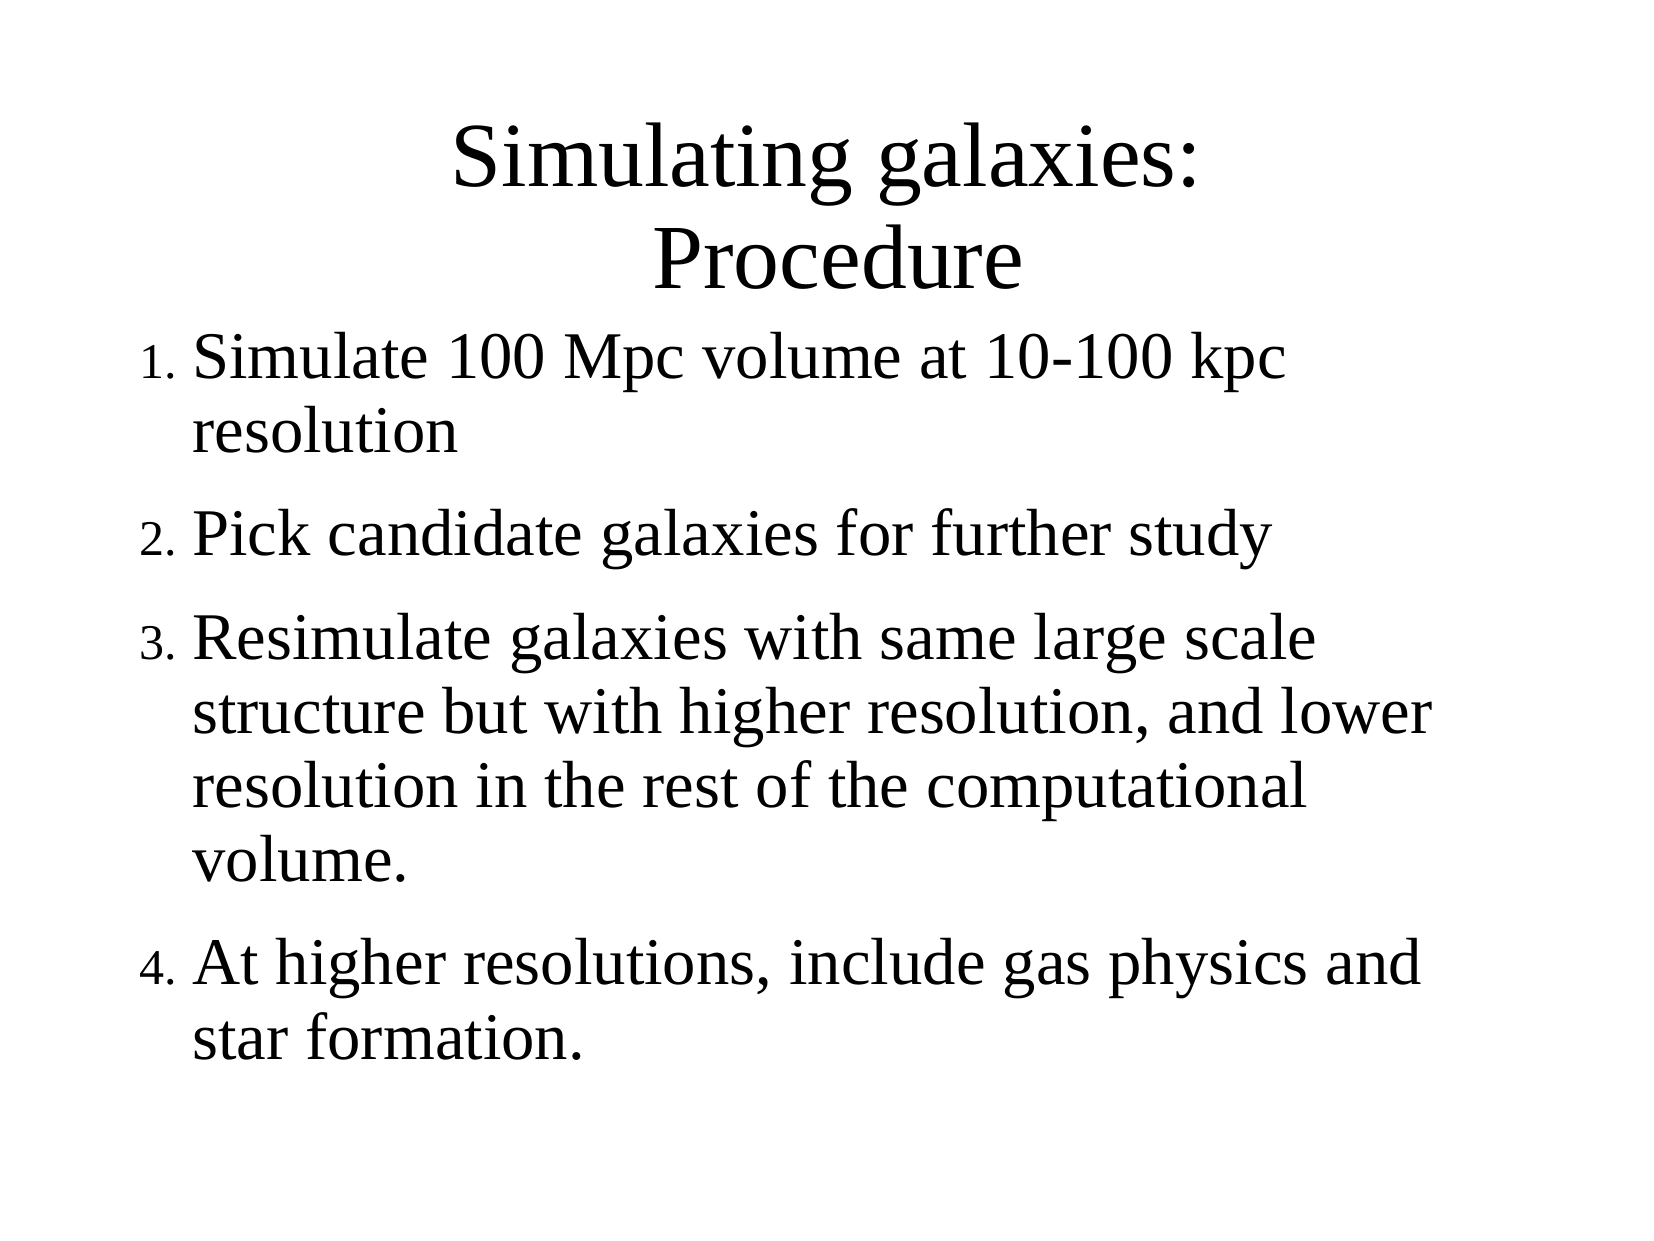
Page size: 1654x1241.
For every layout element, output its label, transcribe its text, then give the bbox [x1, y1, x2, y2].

title Simulating galaxies: Procedure [121, 79, 1533, 318]
list Simulate 100 Mpc volume at 10-100 kpc resolution Pick candidate galaxies for further study Resimulate galaxies with same large scale structure but with higher resolution, and lower resolution in the rest of the computational volume. At higher resolutions, include gas physics and star formation. [121, 318, 1533, 1241]
